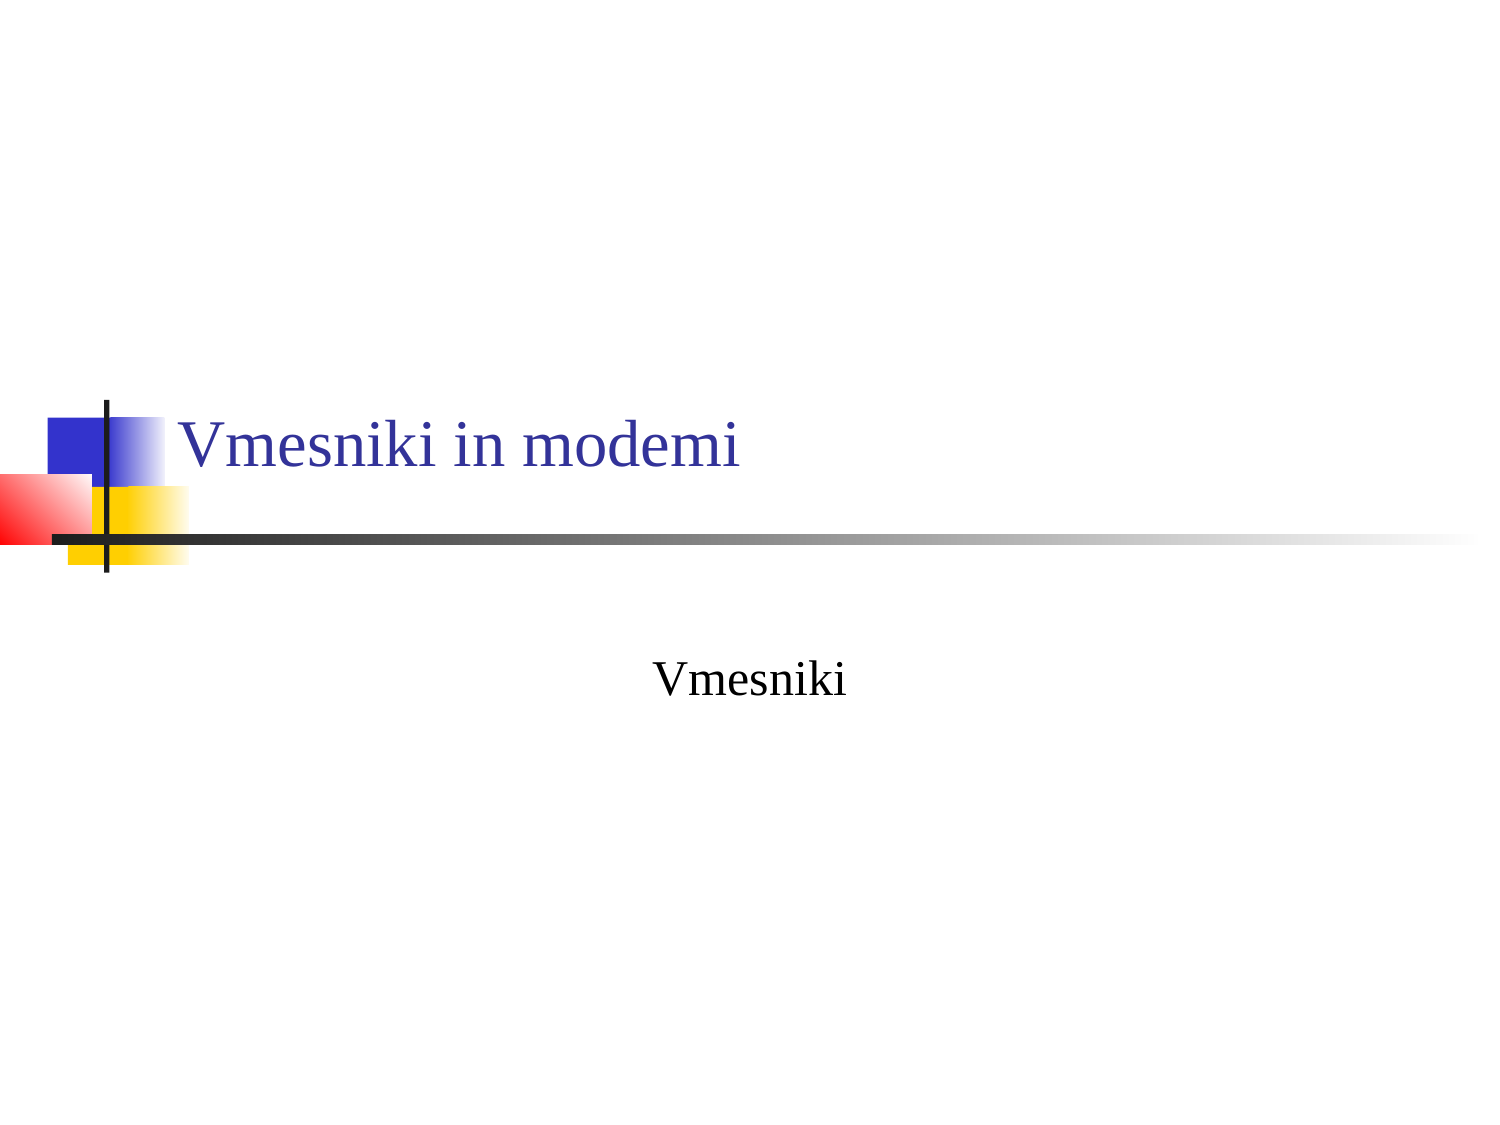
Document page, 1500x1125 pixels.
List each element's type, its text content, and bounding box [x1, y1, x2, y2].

subtitle Vmesniki [225, 637, 1276, 926]
title Vmesniki in modemi [162, 299, 1438, 488]
